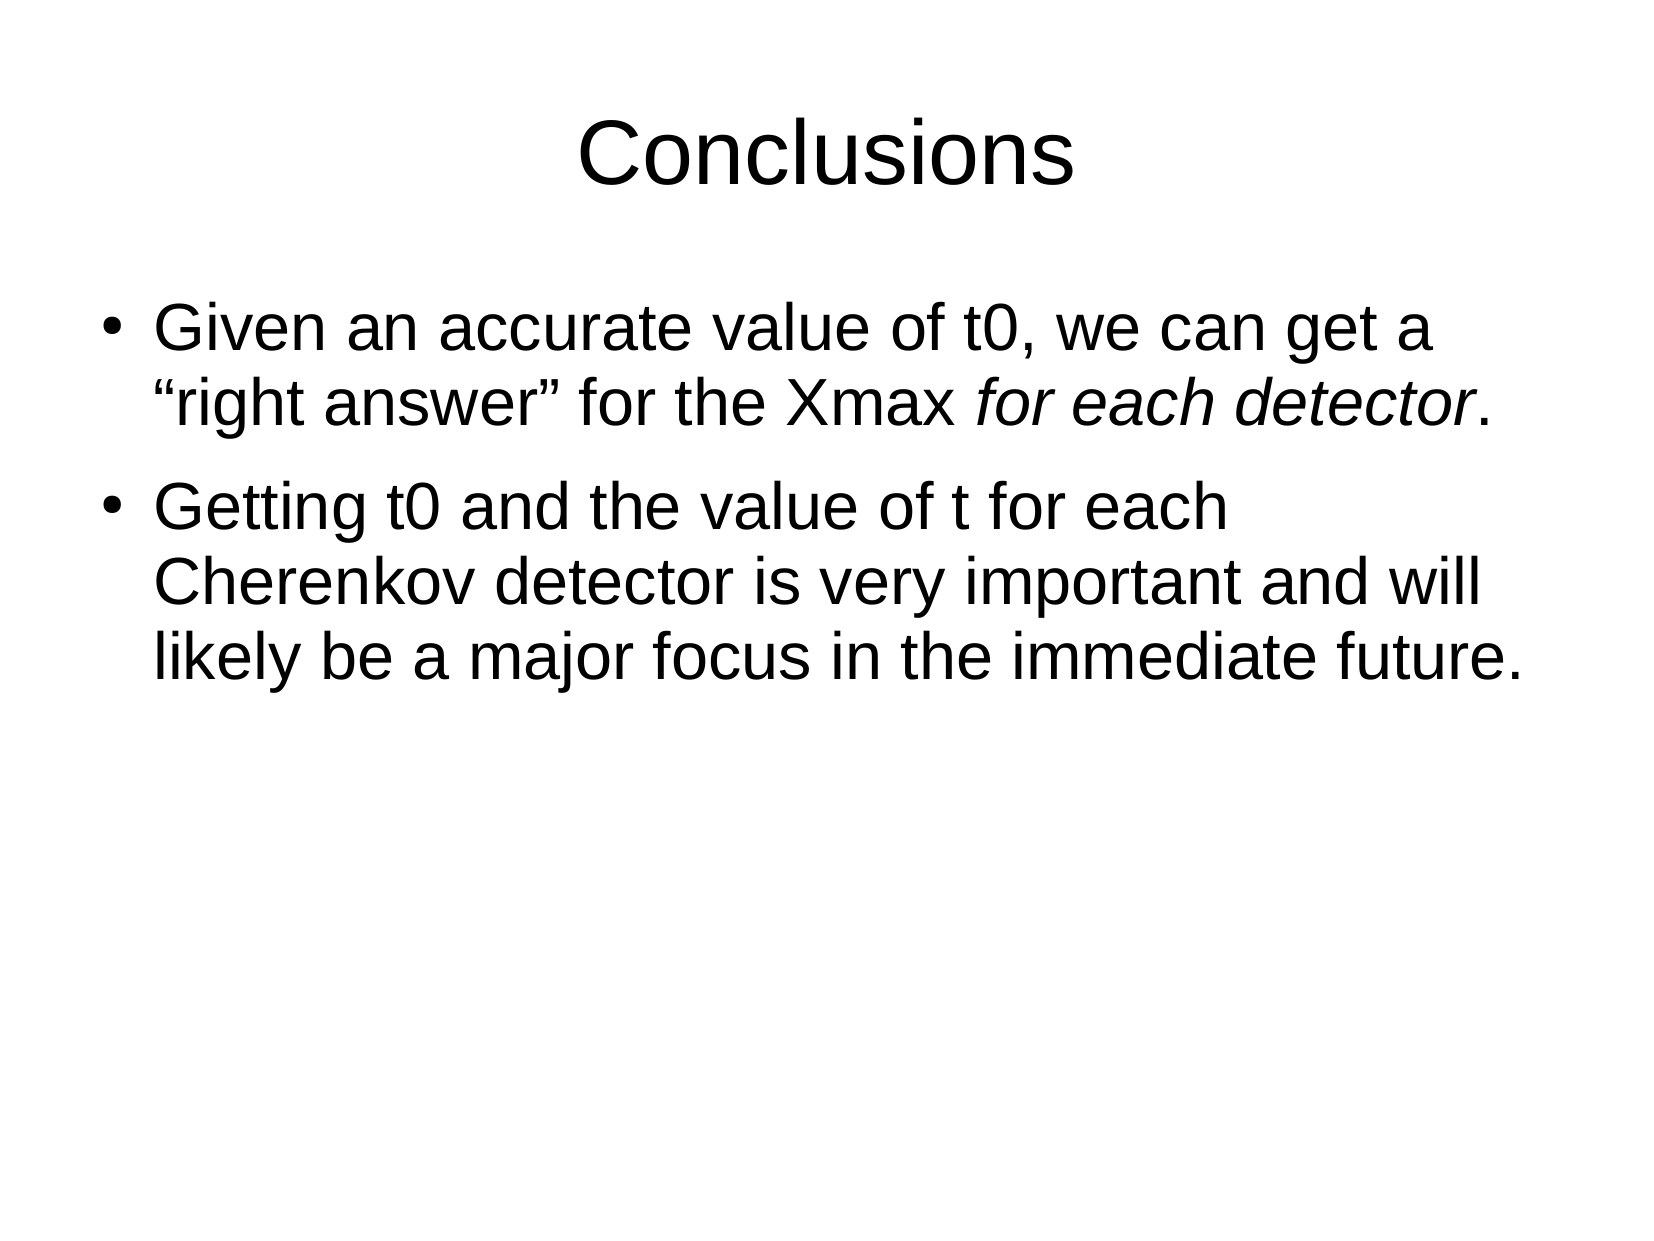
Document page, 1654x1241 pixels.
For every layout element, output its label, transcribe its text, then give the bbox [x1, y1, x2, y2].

list Given an accurate value of t0, we can get a “right answer” for the Xmax for each detector. Getting t0 and the value of t for each Cherenkov detector is very important and will likely be a major focus in the immediate future. [82, 290, 1571, 1010]
title Conclusions [82, 49, 1571, 257]
